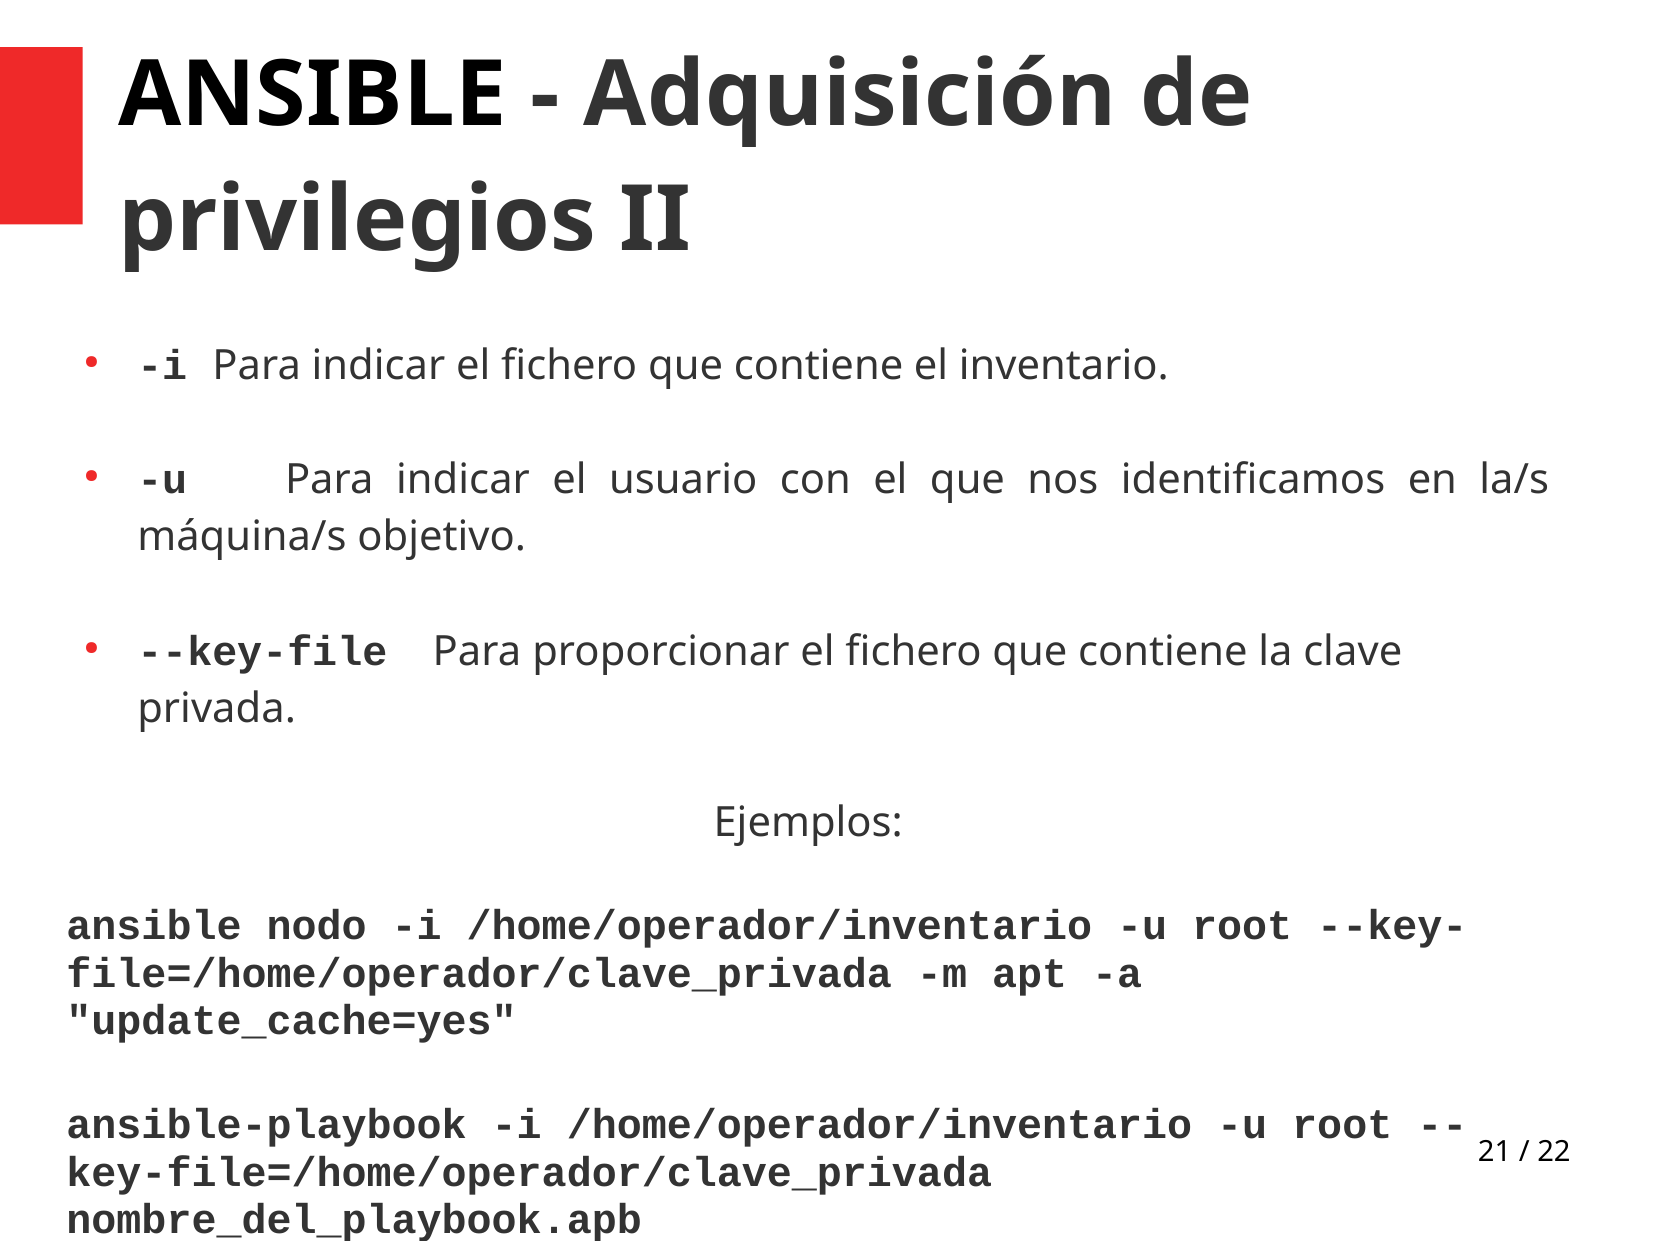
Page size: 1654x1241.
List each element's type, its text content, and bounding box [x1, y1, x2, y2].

title ANSIBLE - Adquisición de privilegios II [118, 45, 1571, 260]
list -i Para indicar el fichero que contiene el inventario. -u Para indicar el usuario con el que nos identificamos en la/s máquina/s objetivo. --key-file Para proporcionar el fichero que contiene la clave privada. Ejemplos: ansible nodo -i /home/operador/inventario -u root --key-file=/home/operador/clave_privada -m apt -a "update_cache=yes" ansible-playbook -i /home/operador/inventario -u root --key-file=/home/operador/clave_privada nombre_del_playbook.apb [66, 287, 1550, 1206]
